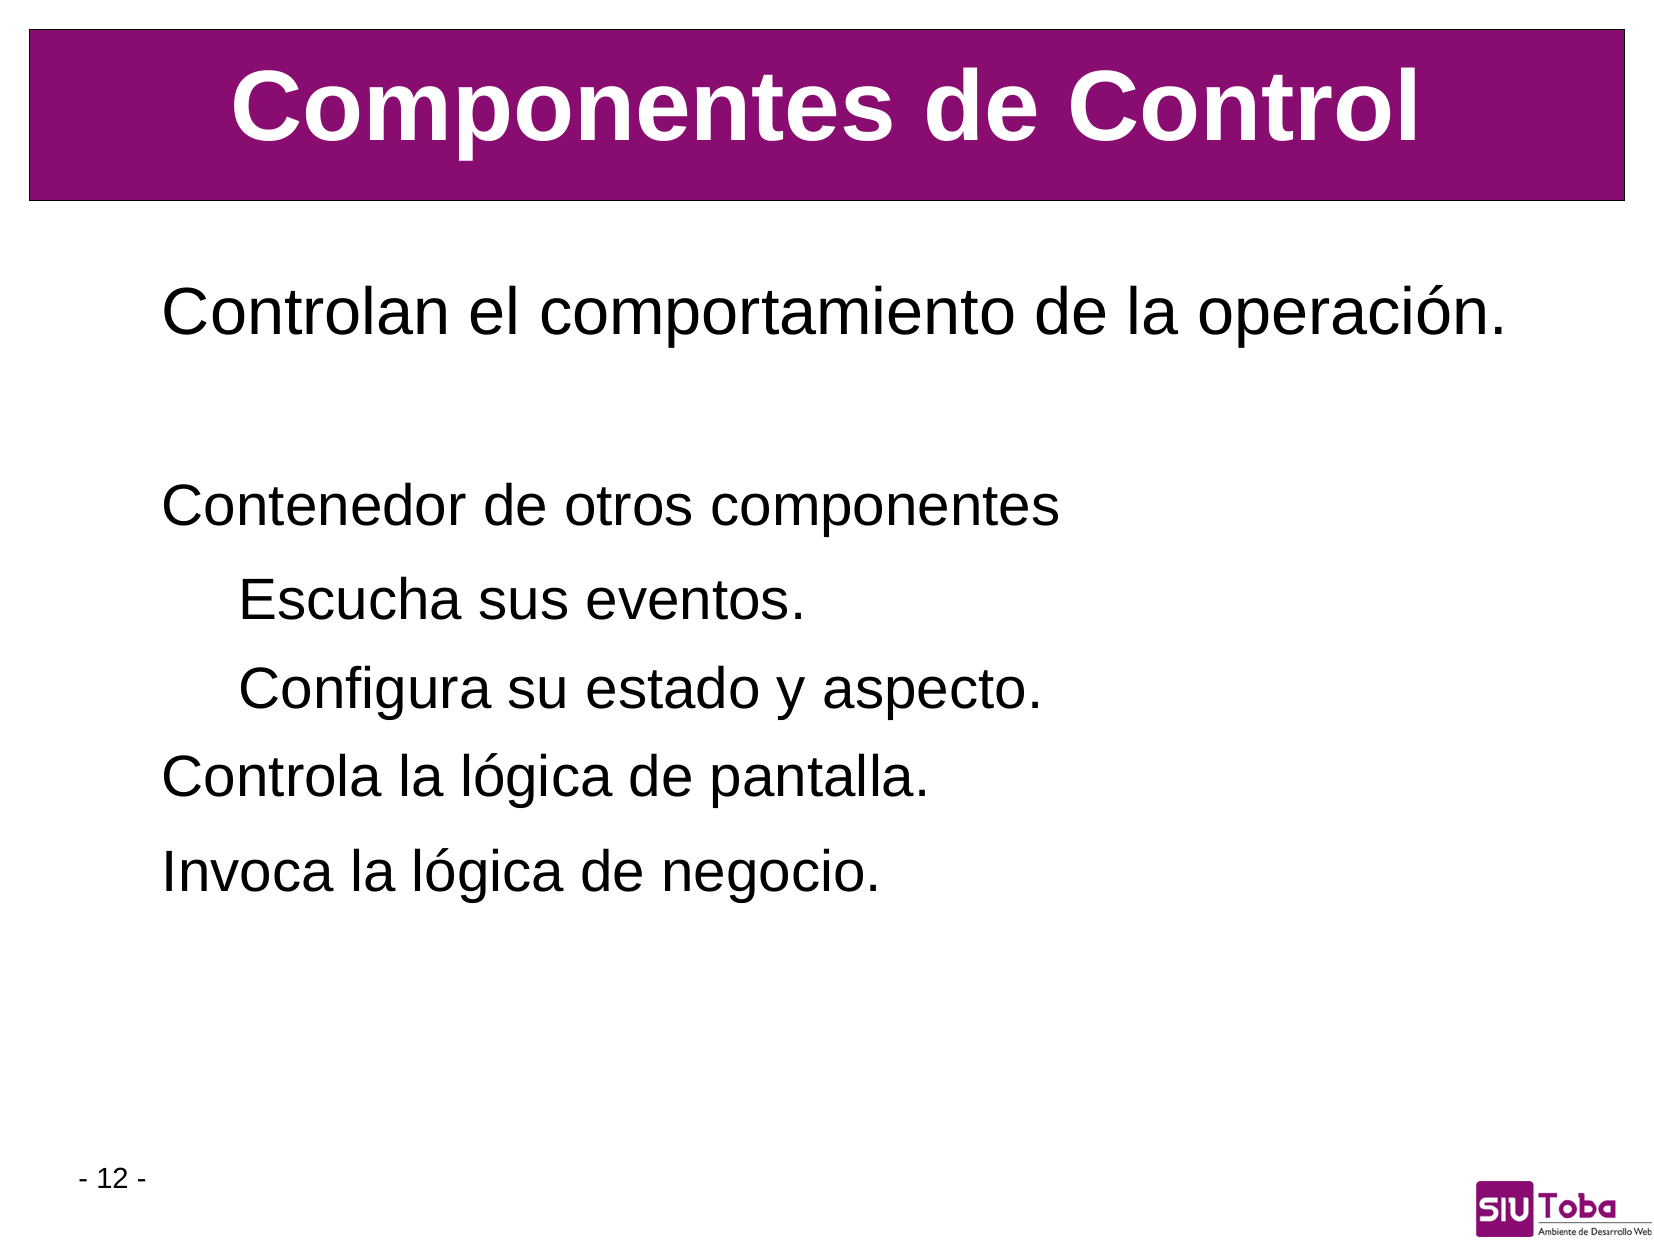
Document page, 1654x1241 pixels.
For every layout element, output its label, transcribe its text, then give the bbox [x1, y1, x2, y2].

title Componentes de Control [59, 47, 1595, 166]
picture [1476, 1181, 1652, 1237]
list Controlan el comportamiento de la operación. Contenedor de otros componentes Escucha sus eventos. Configura su estado y aspecto. Controla la lógica de pantalla. Invoca la lógica de negocio. [144, 273, 1532, 904]
